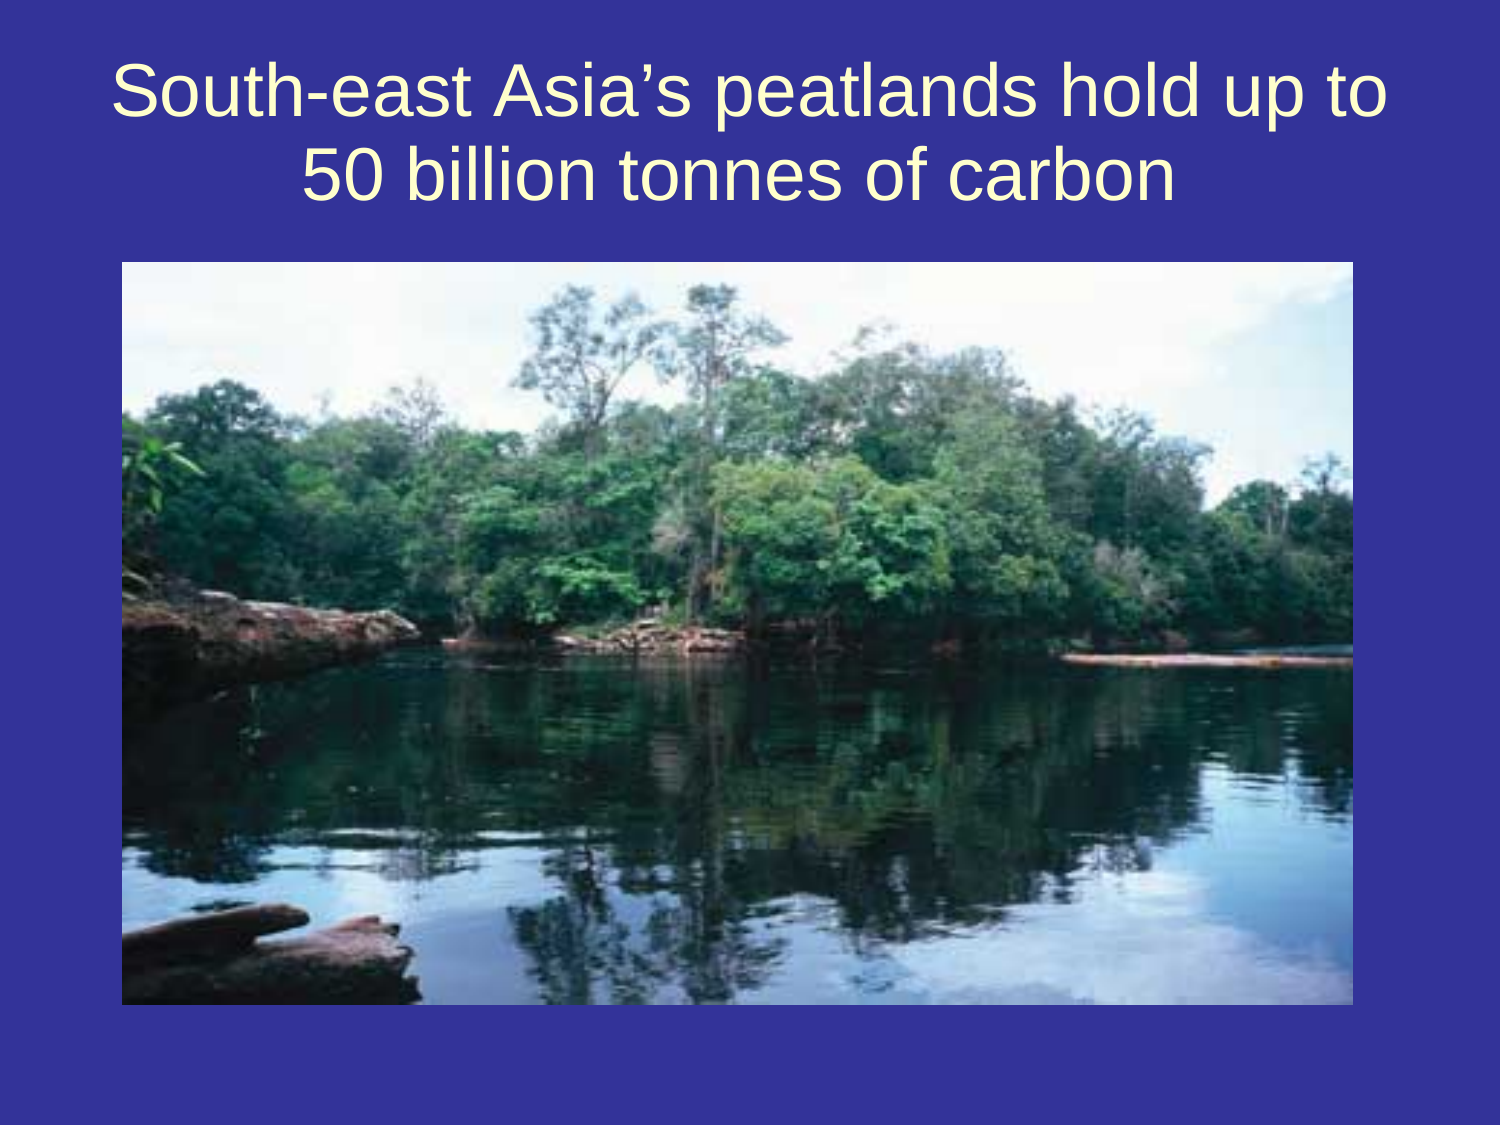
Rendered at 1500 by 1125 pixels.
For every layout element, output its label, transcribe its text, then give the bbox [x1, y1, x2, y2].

title South-east Asia’s peatlands hold up to 50 billion tonnes of carbon [75, 34, 1426, 231]
picture [122, 262, 1353, 1005]
